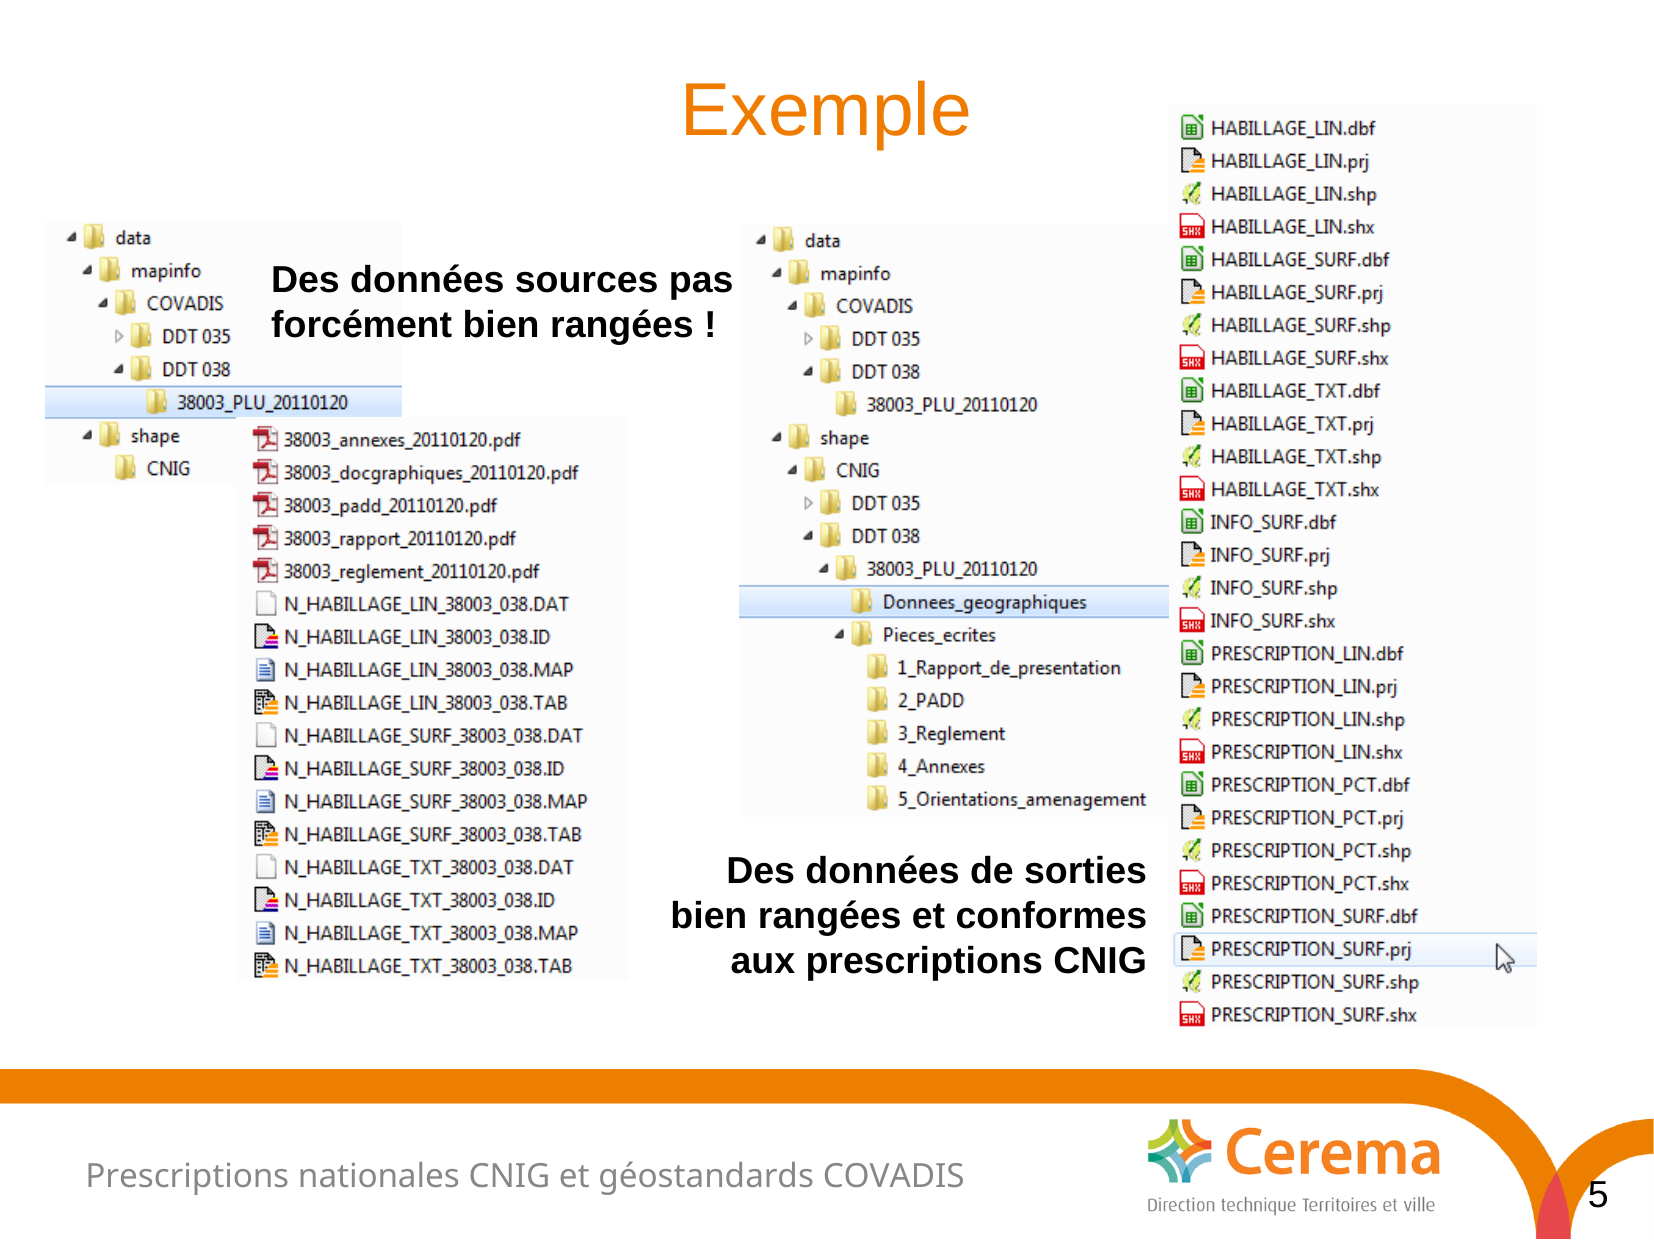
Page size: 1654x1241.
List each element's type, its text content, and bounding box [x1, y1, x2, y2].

text_box Des données de sorties bien rangées et conformes aux prescriptions CNIG [655, 838, 1167, 989]
text_box Des données sources pas forcément bien rangées ! [256, 248, 768, 390]
picture [0, 1069, 1654, 1239]
title Exemple [82, 2, 1571, 210]
picture [739, 104, 1537, 1028]
picture [45, 221, 629, 981]
